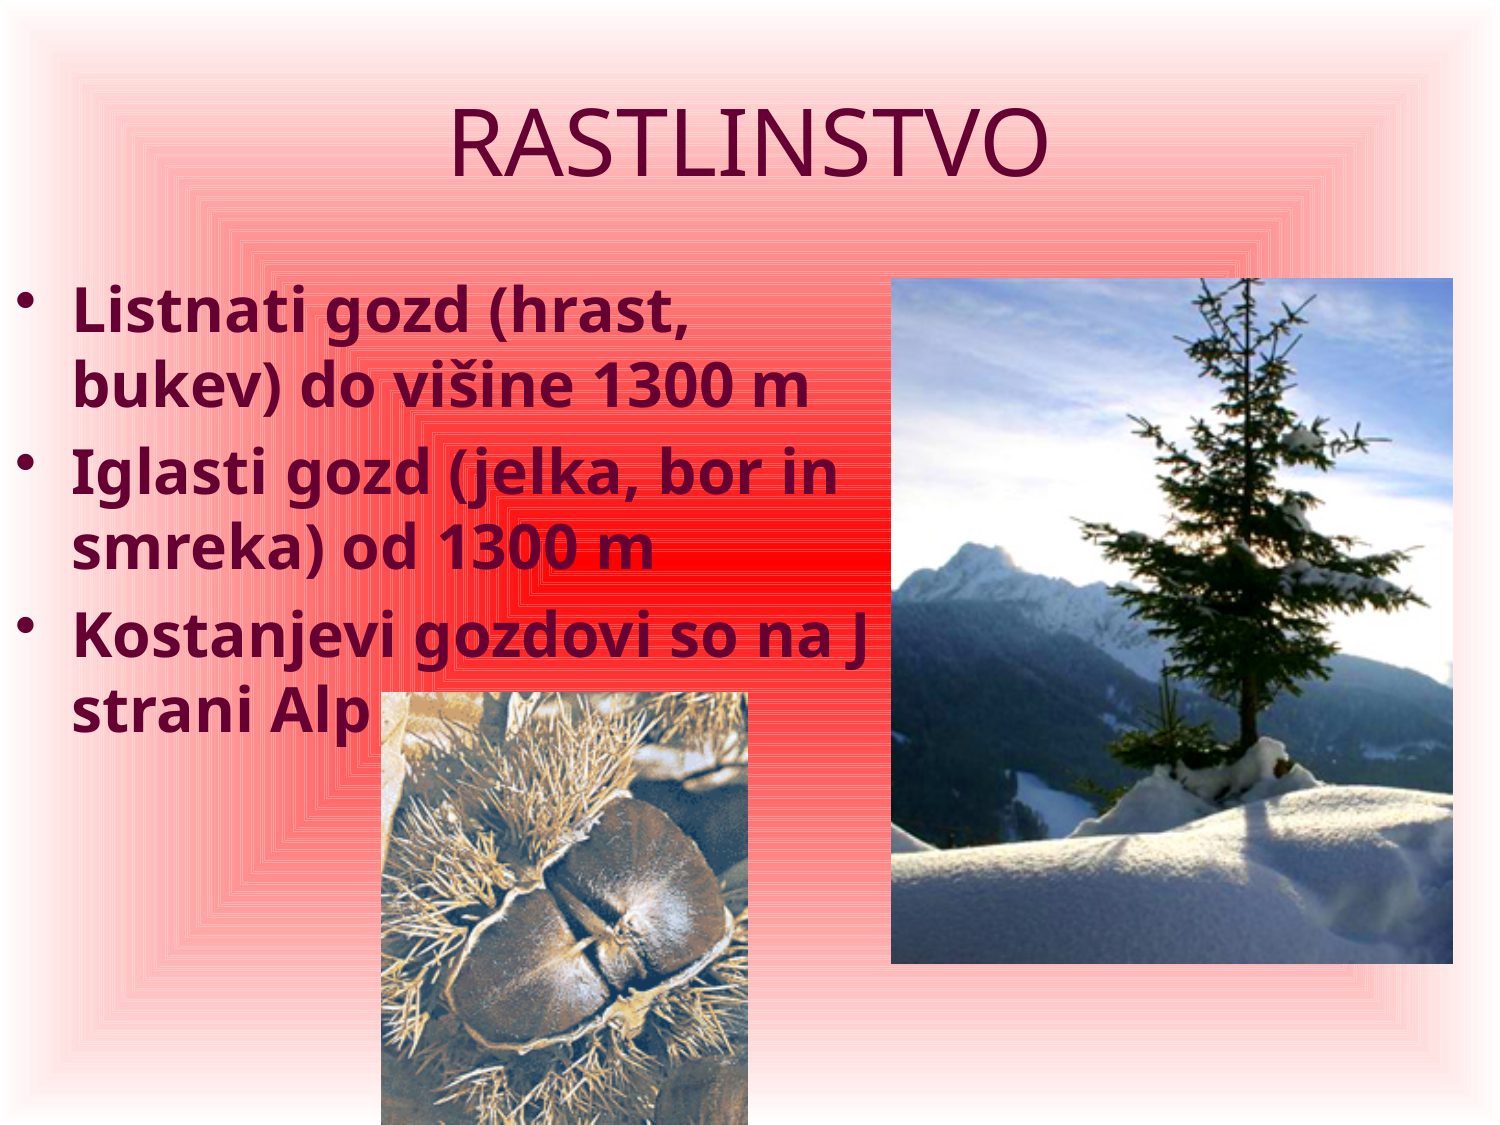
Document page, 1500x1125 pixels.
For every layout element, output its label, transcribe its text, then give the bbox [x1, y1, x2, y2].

picture [891, 278, 1453, 965]
picture [381, 692, 748, 1125]
list Listnati gozd (hrast, bukev) do višine 1300 m Iglasti gozd (jelka, bor in smreka) od 1300 m Kostanjevi gozdovi so na J strani Alp [0, 262, 904, 1005]
title RASTLINSTVO [75, 45, 1425, 233]
